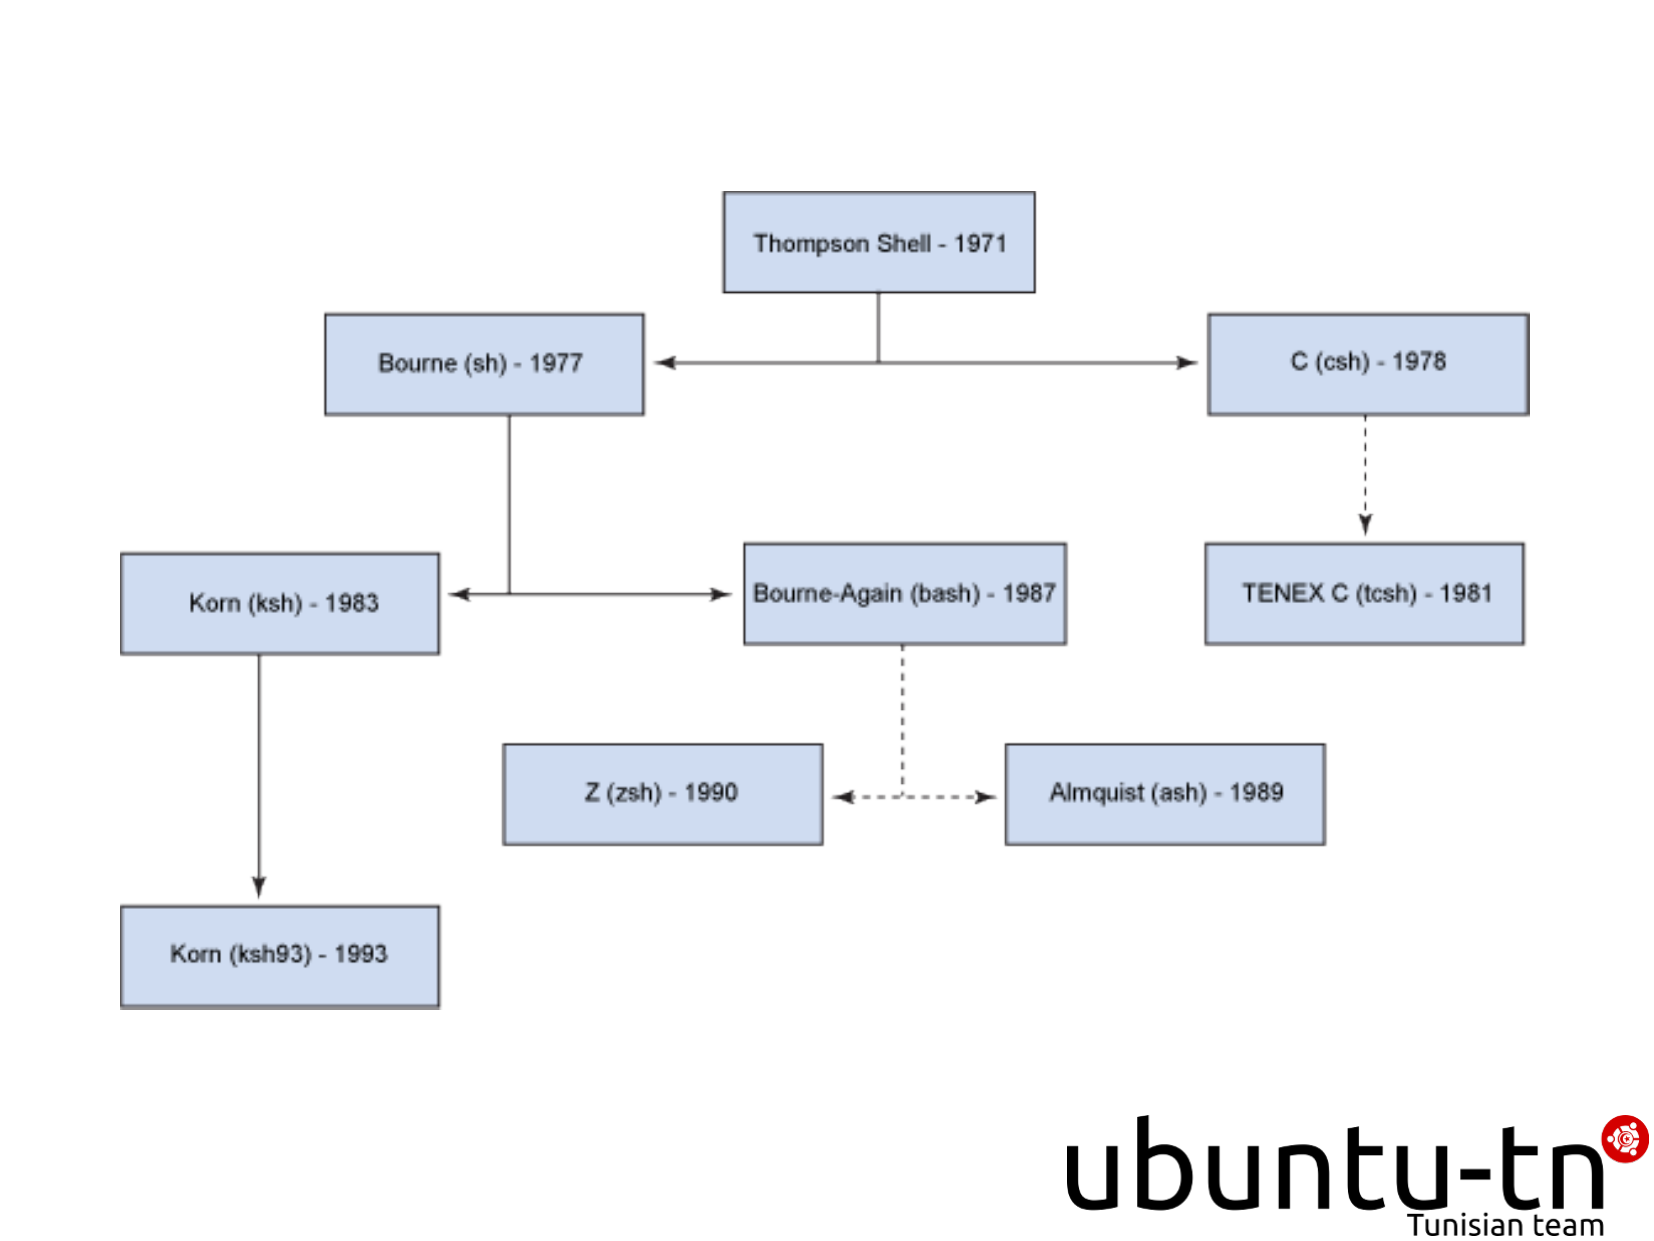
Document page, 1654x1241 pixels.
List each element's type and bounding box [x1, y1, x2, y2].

picture [1067, 1115, 1649, 1236]
picture [120, 191, 1531, 1010]
